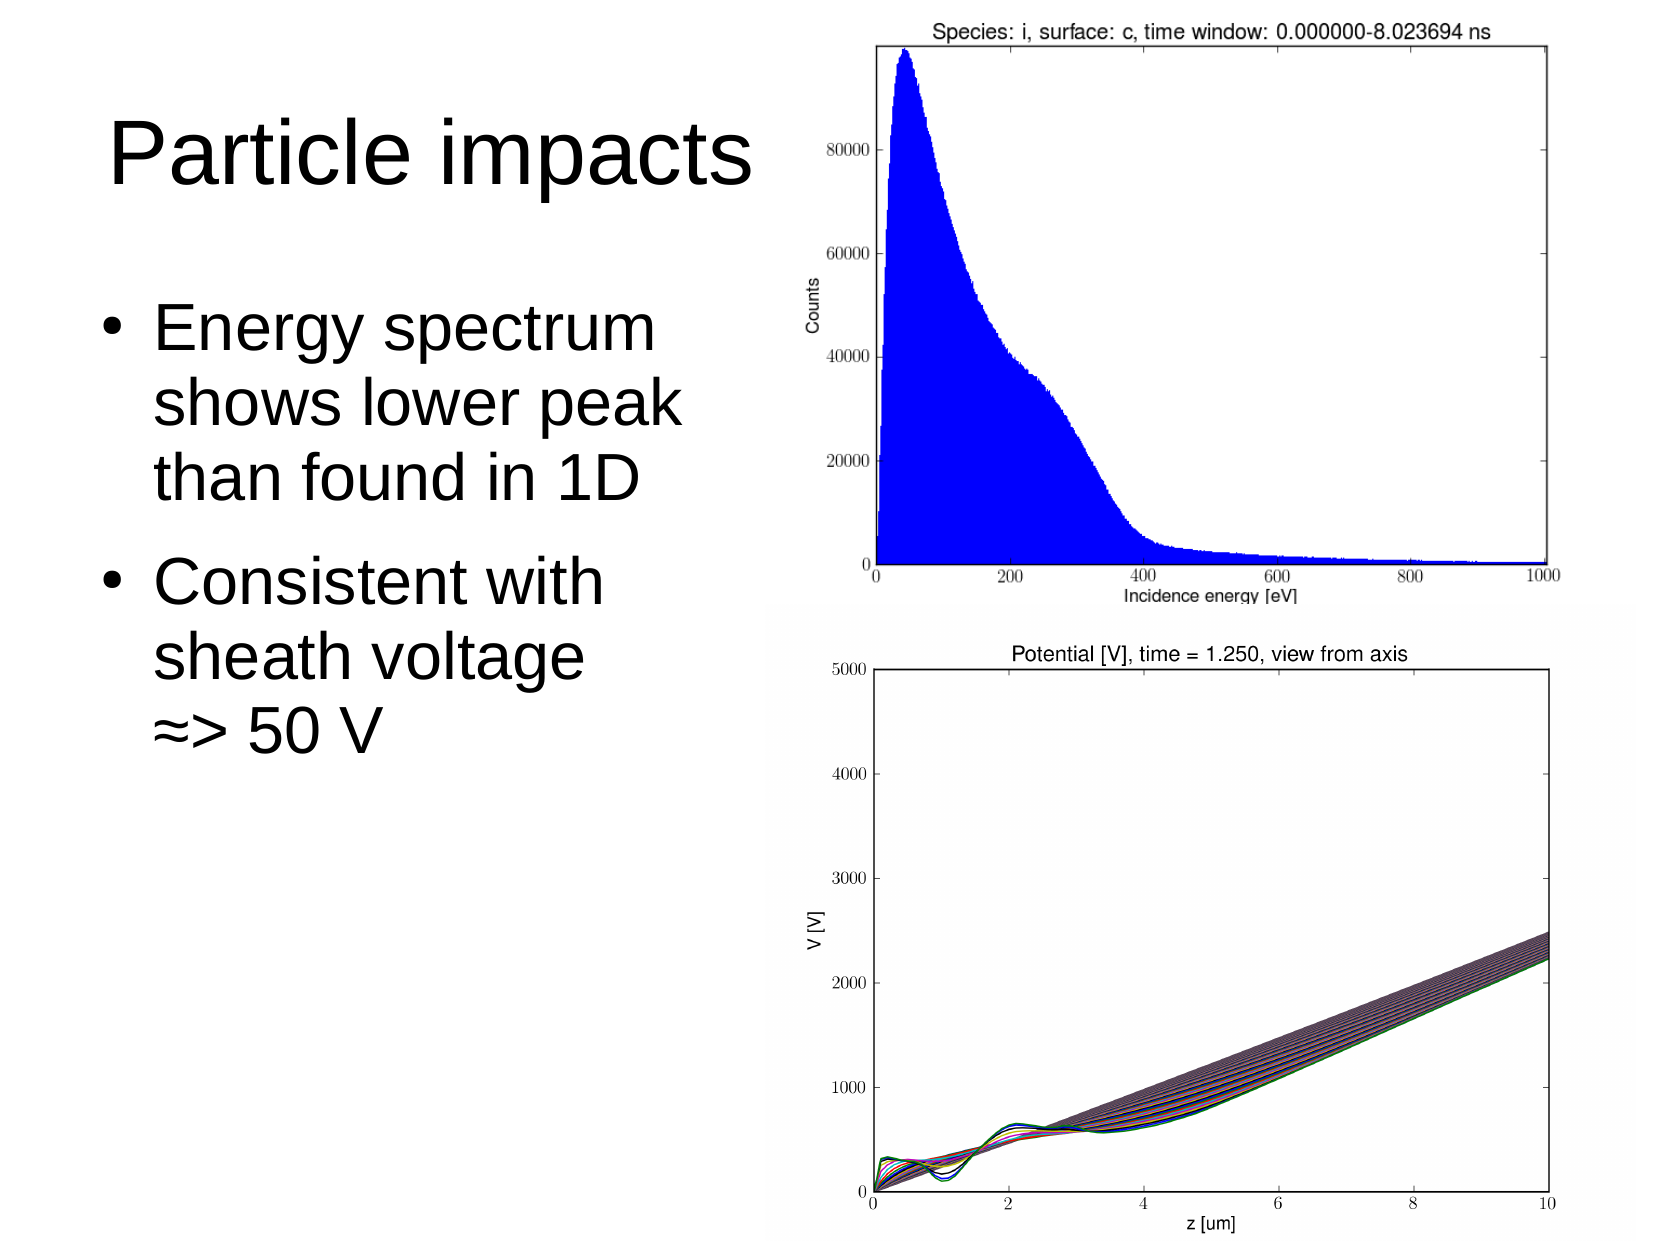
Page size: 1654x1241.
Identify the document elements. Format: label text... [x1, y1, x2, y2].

picture [765, 0, 1636, 1241]
list Energy spectrum shows lower peak than found in 1D Consistent with sheath voltage ≈> 50 V [82, 290, 809, 1109]
title Particle impacts [82, 49, 781, 257]
